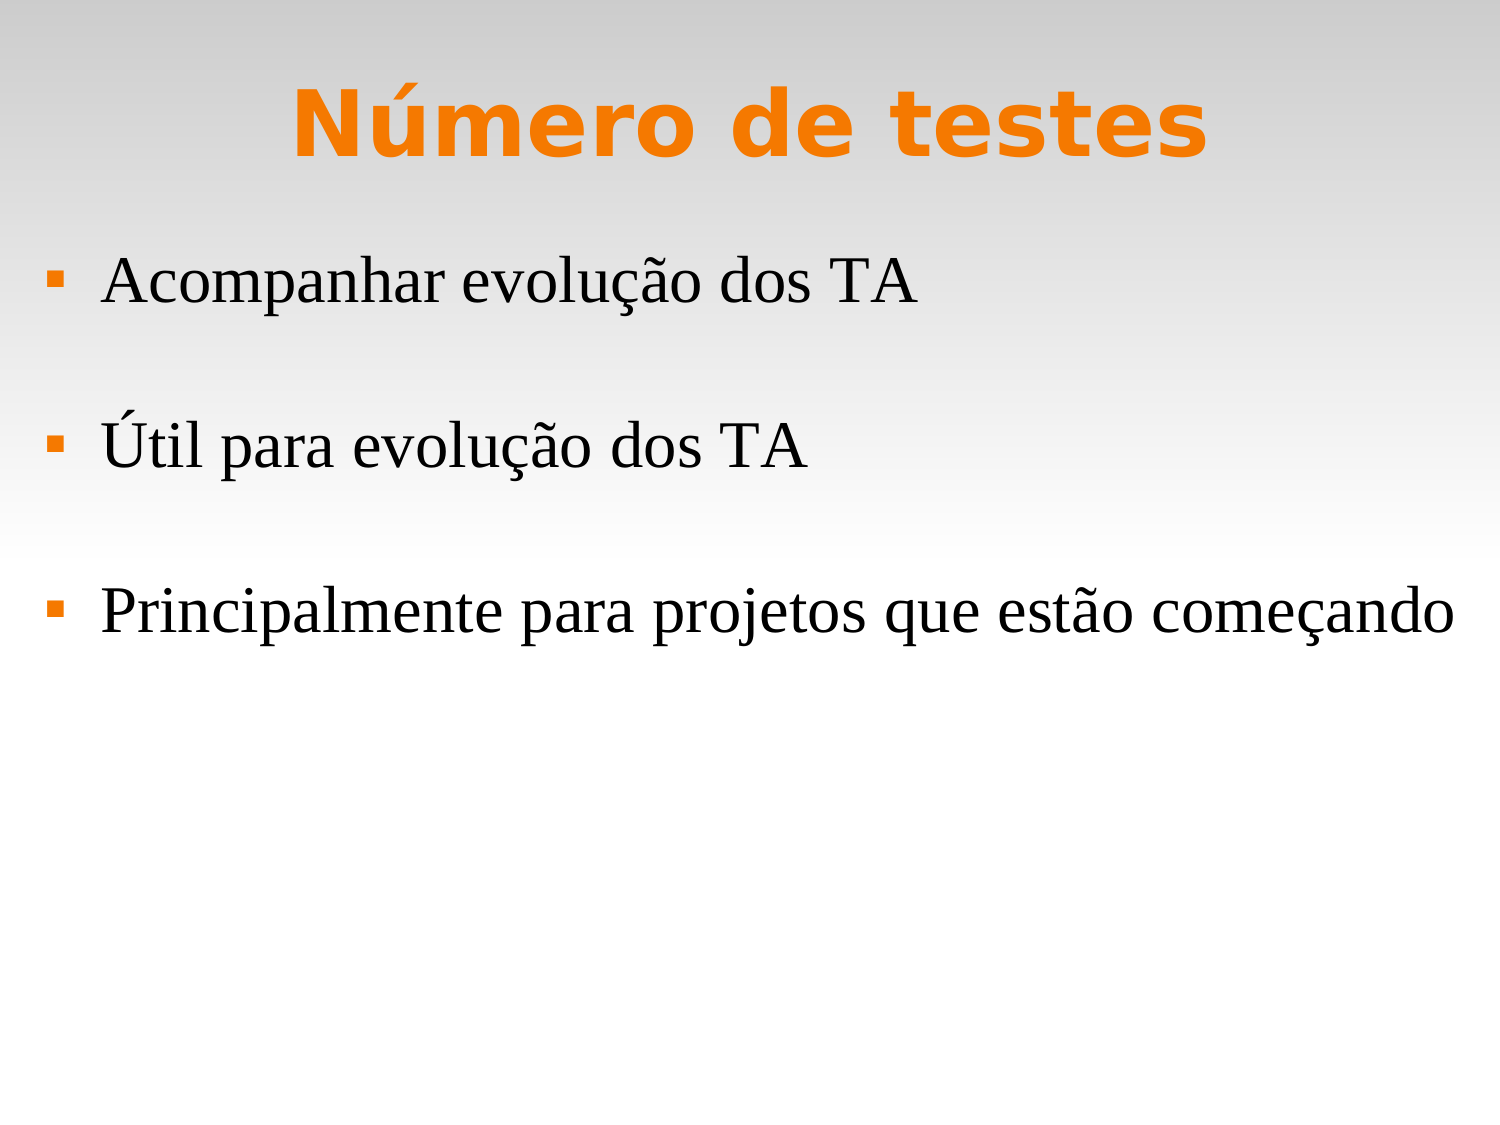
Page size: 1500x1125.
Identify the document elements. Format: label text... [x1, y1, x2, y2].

list Acompanhar evolução dos TA Útil para evolução dos TA Principalmente para projetos que estão começando [29, 243, 1471, 1047]
title Número de testes [29, 30, 1471, 219]
